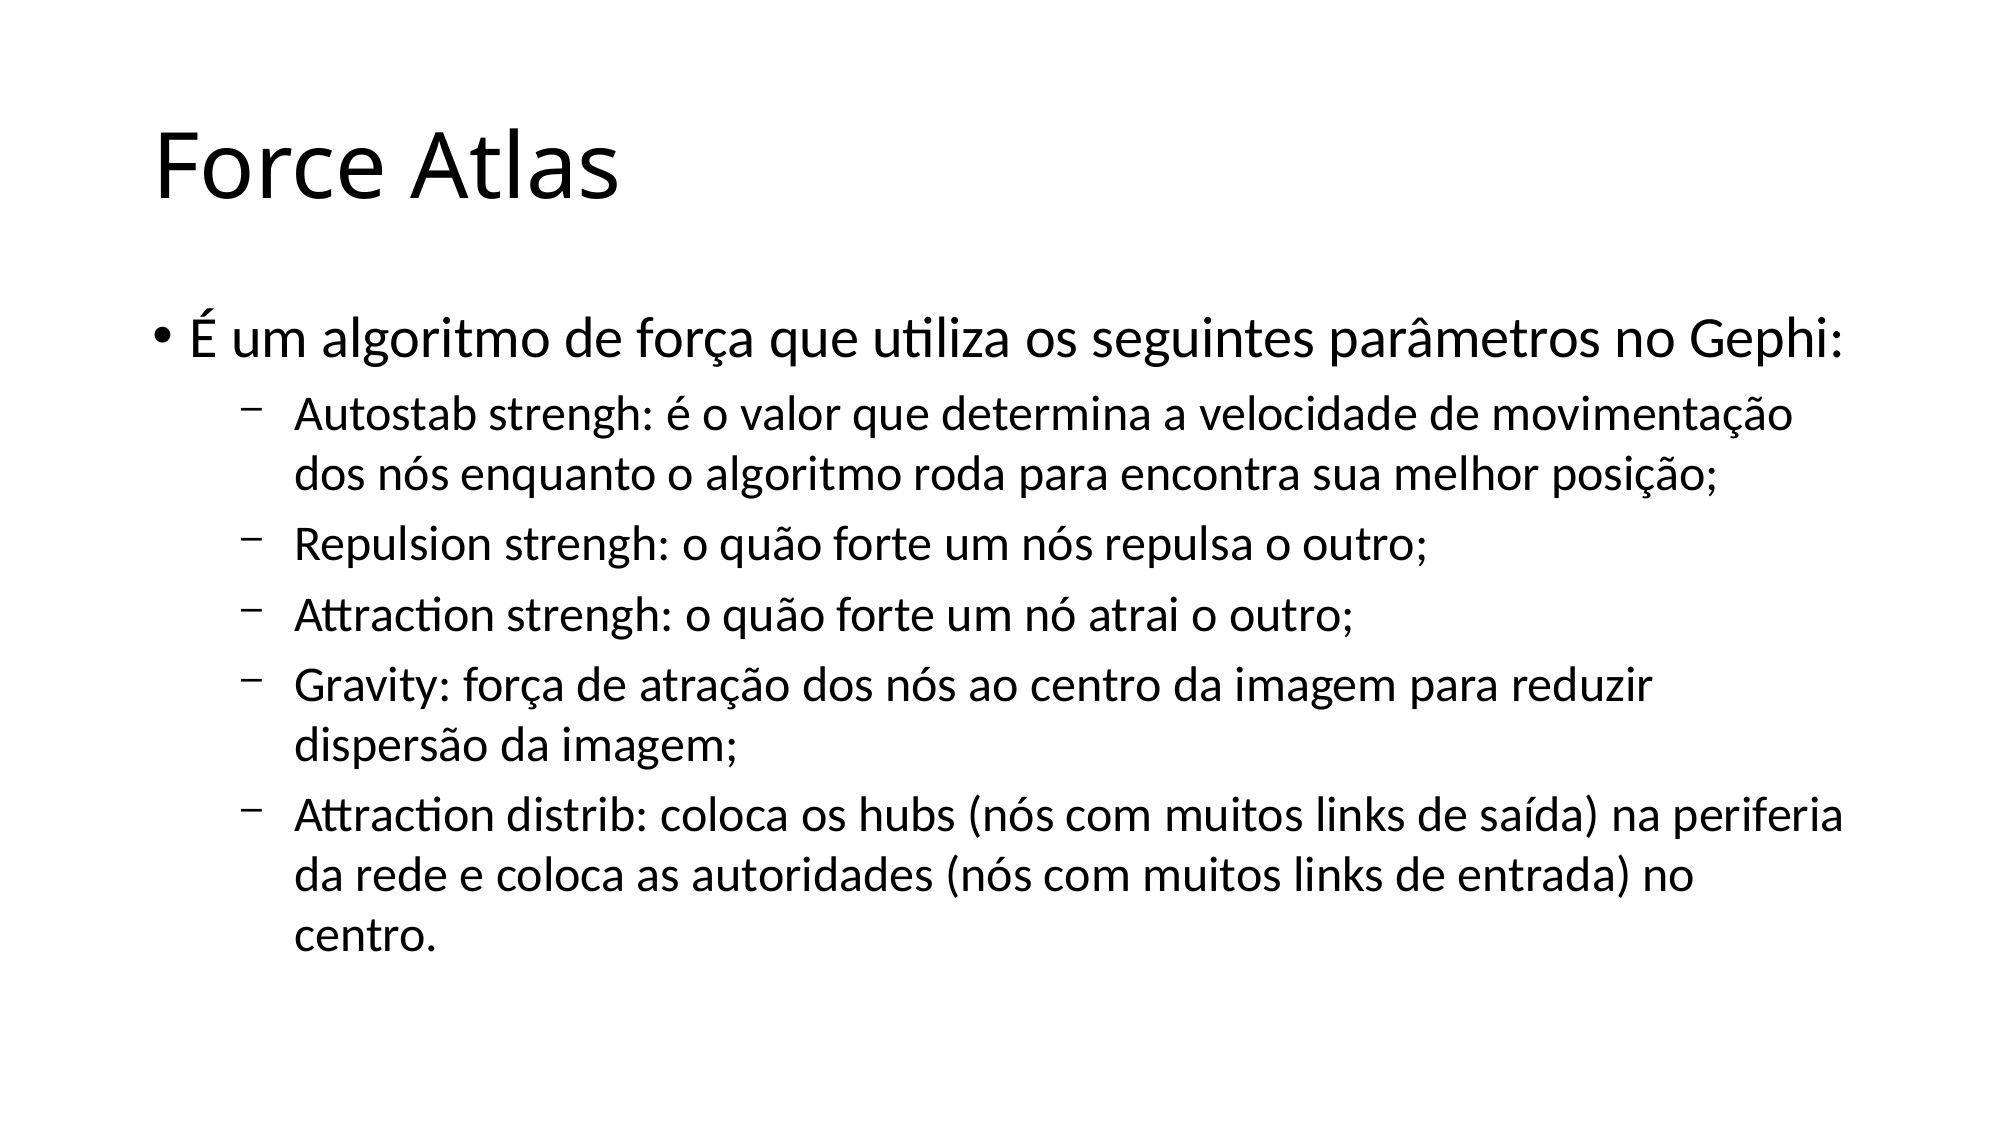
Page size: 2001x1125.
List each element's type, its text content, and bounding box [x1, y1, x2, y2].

list É um algoritmo de força que utiliza os seguintes parâmetros no Gephi: Autostab strengh: é o valor que determina a velocidade de movimentação dos nós enquanto o algoritmo roda para encontra sua melhor posição; Repulsion strengh: o quão forte um nós repulsa o outro; Attraction strengh: o quão forte um nó atrai o outro; Gravity: força de atração dos nós ao centro da imagem para reduzir dispersão da imagem; Attraction distrib: coloca os hubs (nós com muitos links de saída) na periferia da rede e coloca as autoridades (nós com muitos links de entrada) no centro. [137, 299, 1863, 1014]
title Force Atlas [137, 59, 1863, 278]
